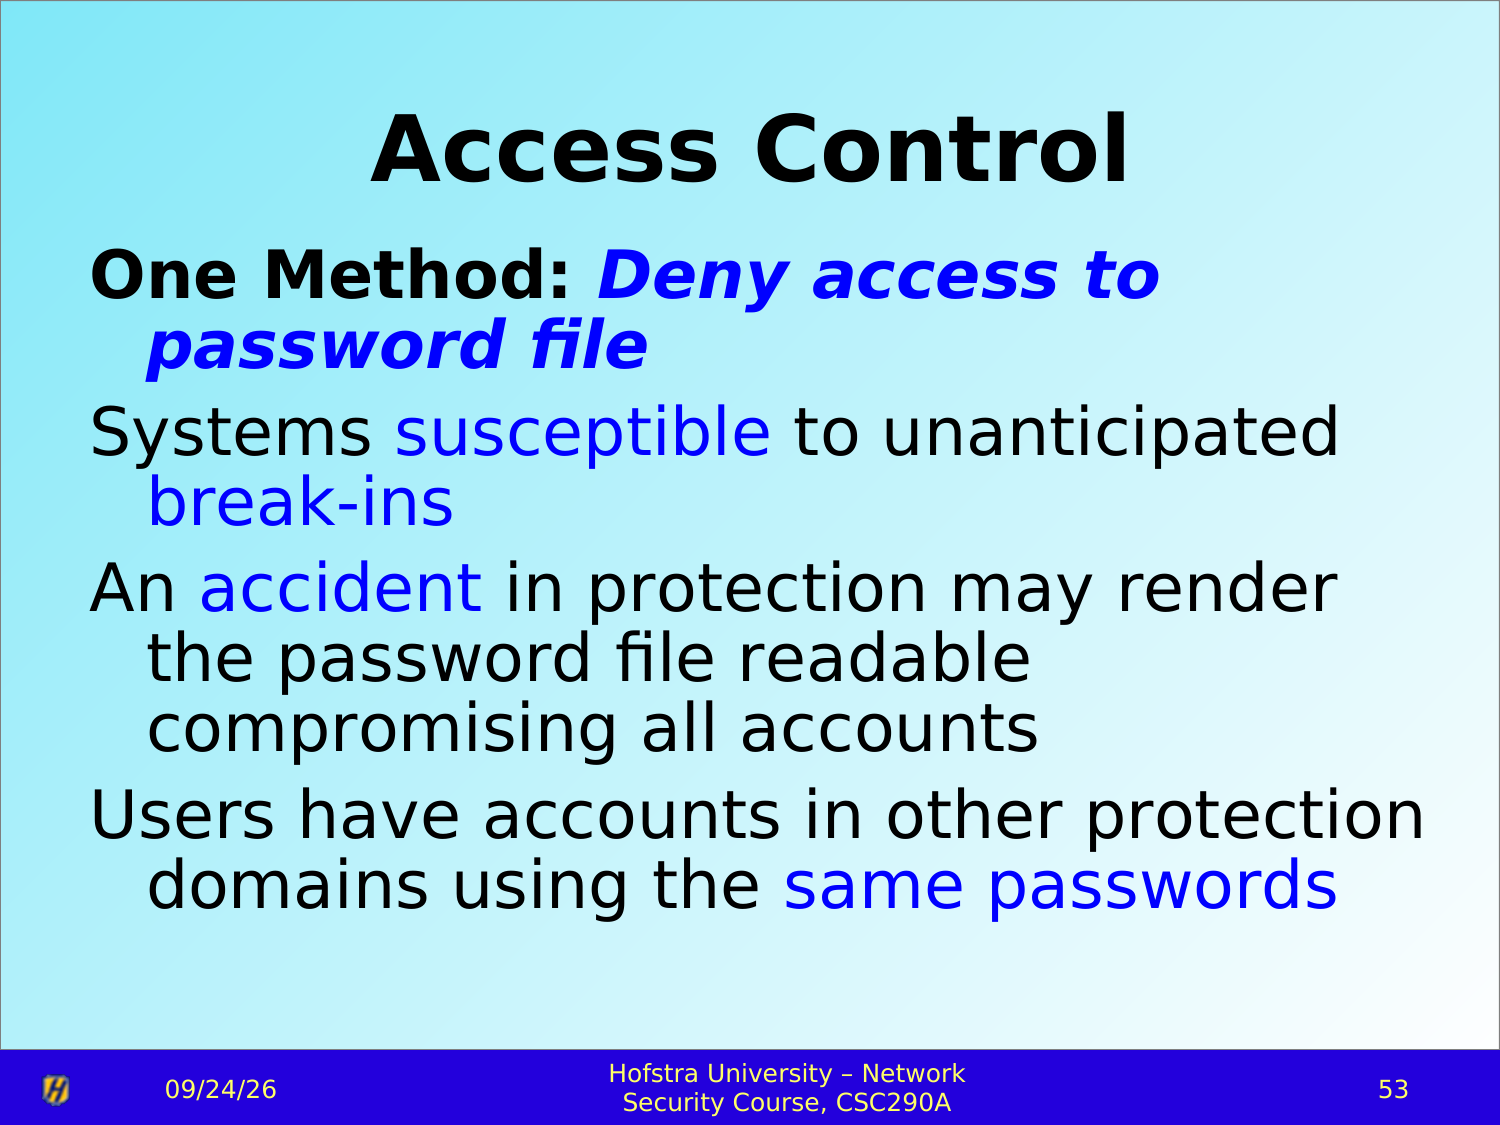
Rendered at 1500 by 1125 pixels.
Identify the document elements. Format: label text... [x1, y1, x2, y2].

picture [37, 1072, 76, 1110]
list One Method: Deny access to password file Systems susceptible to unanticipated break-ins An accident in protection may render the password file readable compromising all accounts Users have accounts in other protection domains using the same passwords [75, 234, 1463, 1095]
title Access Control [112, 84, 1391, 212]
